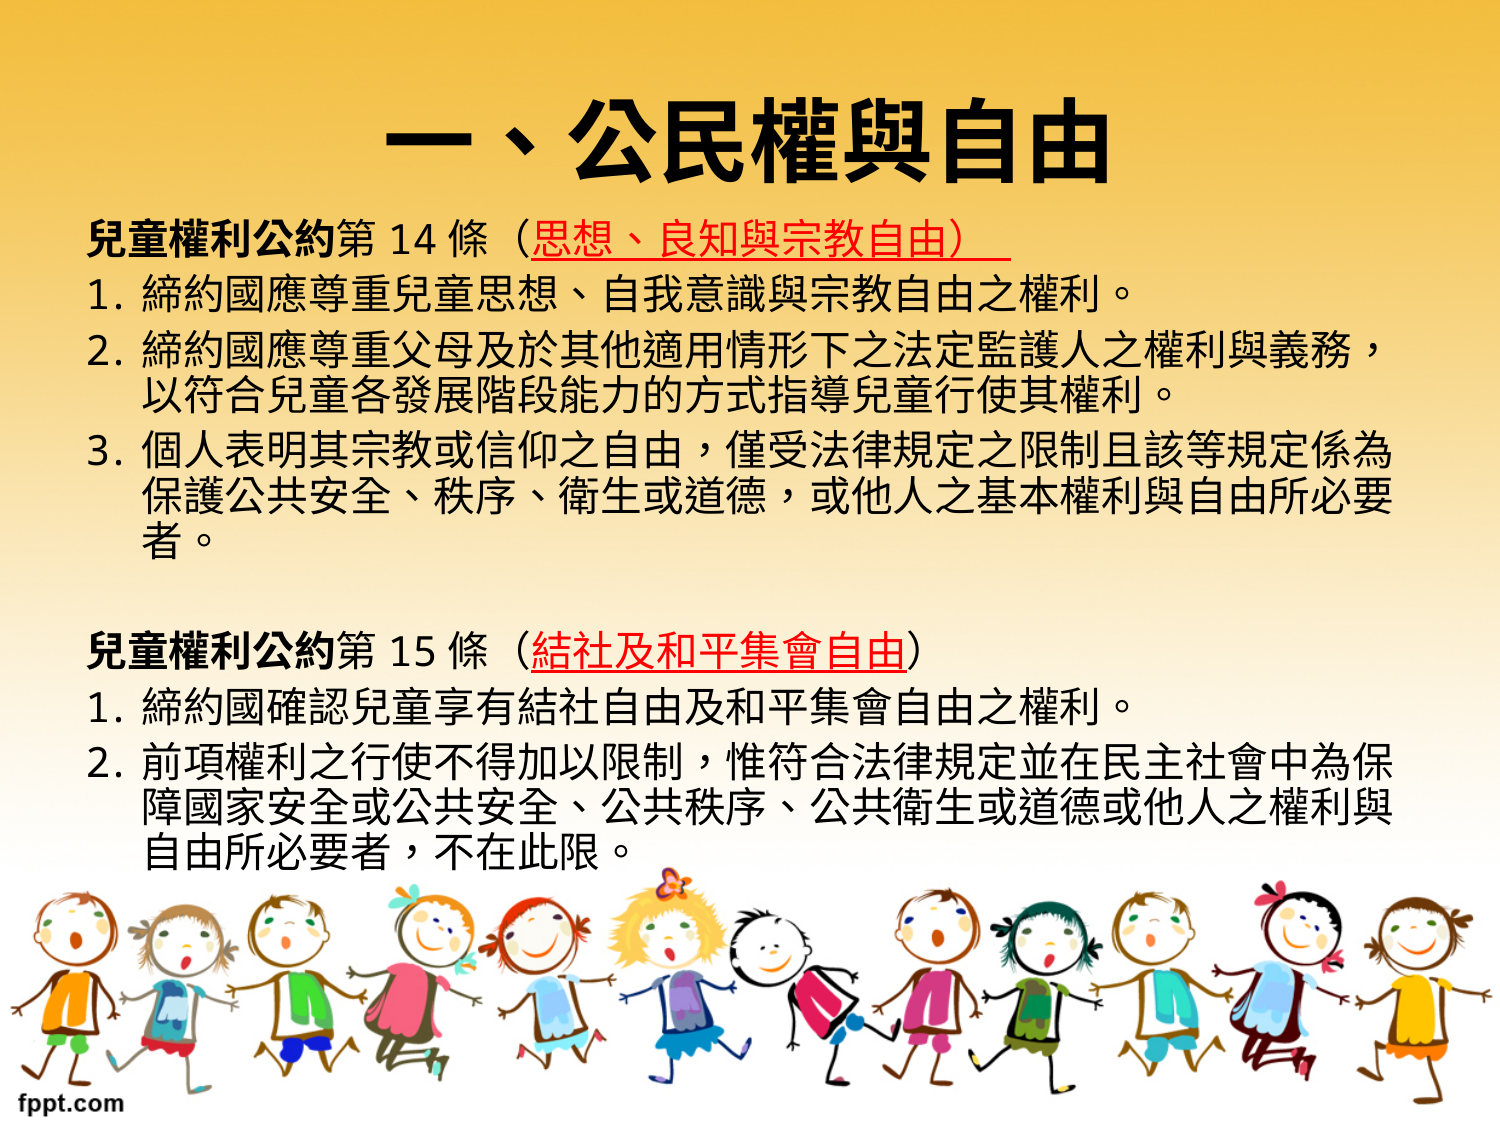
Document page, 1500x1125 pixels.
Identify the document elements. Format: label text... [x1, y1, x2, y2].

picture [0, 0, 1500, 1125]
list 兒童權利公約第14條（思想、良知與宗教自由） 締約國應尊重兒童思想、自我意識與宗教自由之權利。 締約國應尊重父母及於其他適用情形下之法定監護人之權利與義務，以符合兒童各發展階段能力的方式指導兒童行使其權利。 個人表明其宗教或信仰之自由，僅受法律規定之限制且該等規定係為保護公共安全、秩序、衛生或道德，或他人之基本權利與自由所必要者。 兒童權利公約第15條（結社及和平集會自由） 締約國確認兒童享有結社自由及和平集會自由之權利。 前項權利之行使不得加以限制，惟符合法律規定並在民主社會中為保障國家安全或公共安全、公共秩序、公共衛生或道德或他人之權利與自由所必要者，不在此限。 [70, 210, 1421, 954]
title 一、公民權與自由 [75, 45, 1426, 233]
